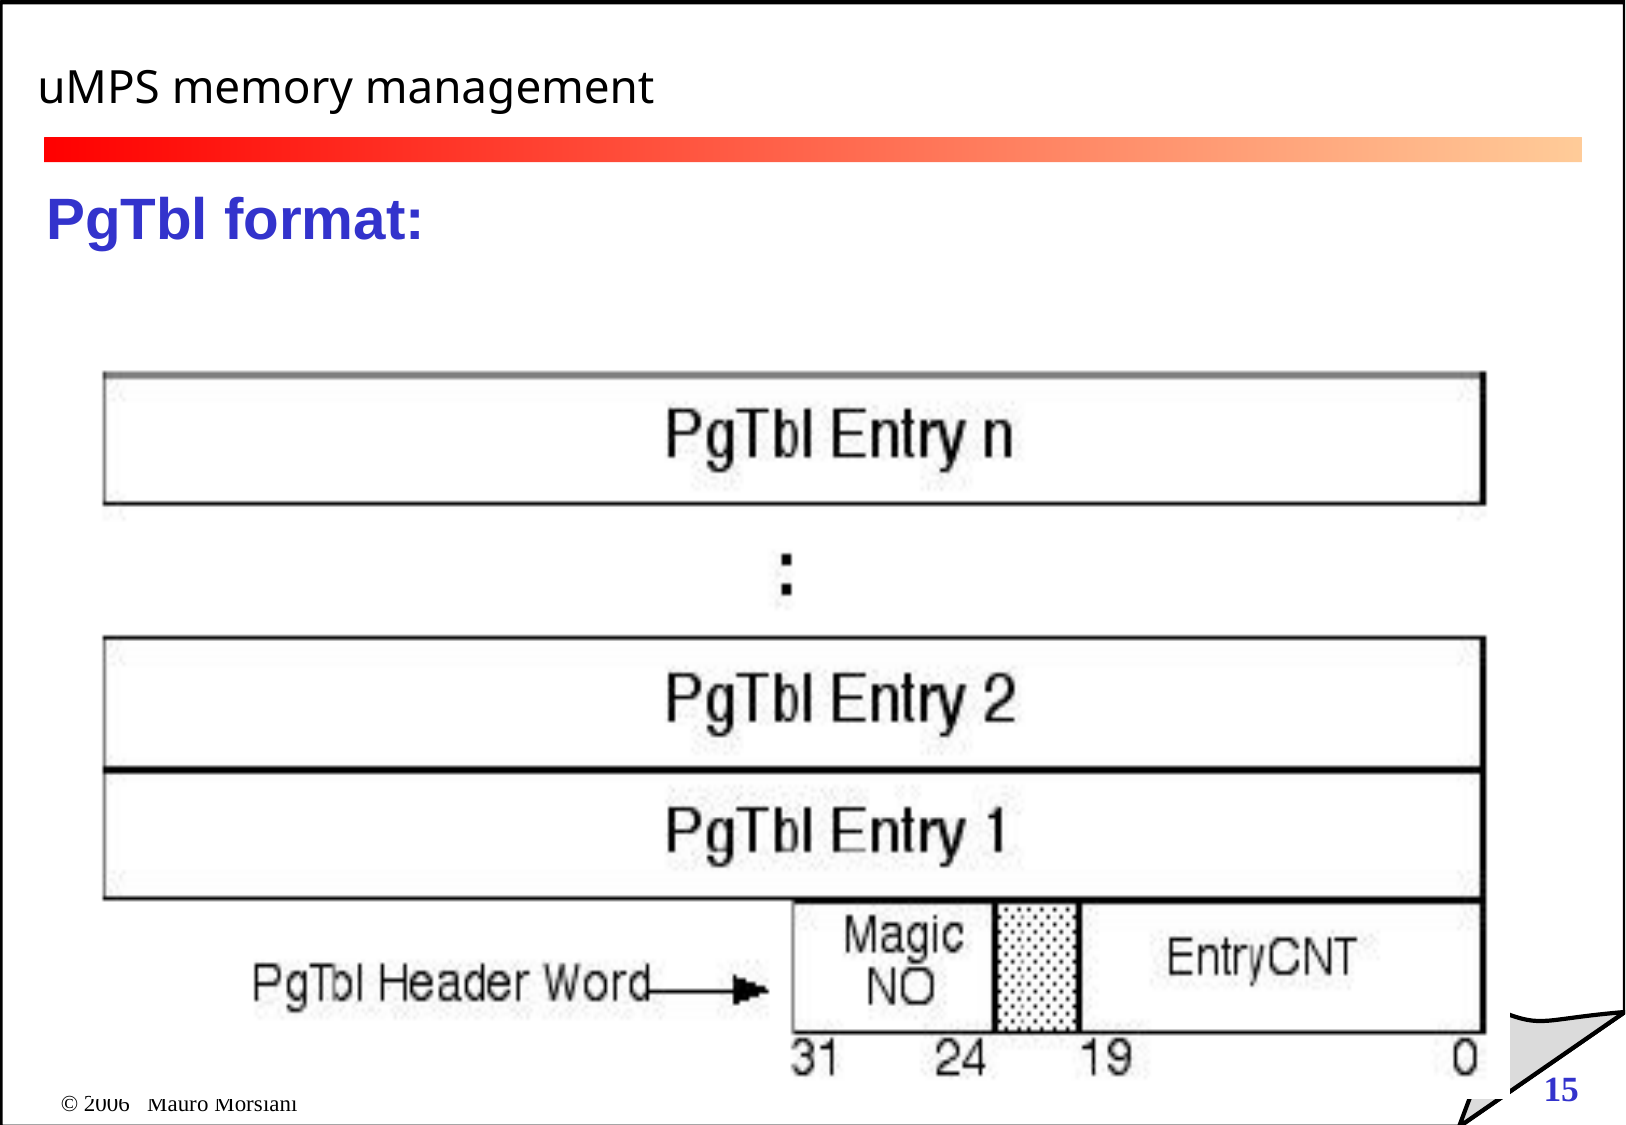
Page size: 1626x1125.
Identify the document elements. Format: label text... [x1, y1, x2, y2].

list PgTbl format: [46, 187, 1549, 713]
picture [91, 713, 1510, 1099]
title uMPS memory management [37, 44, 1587, 130]
